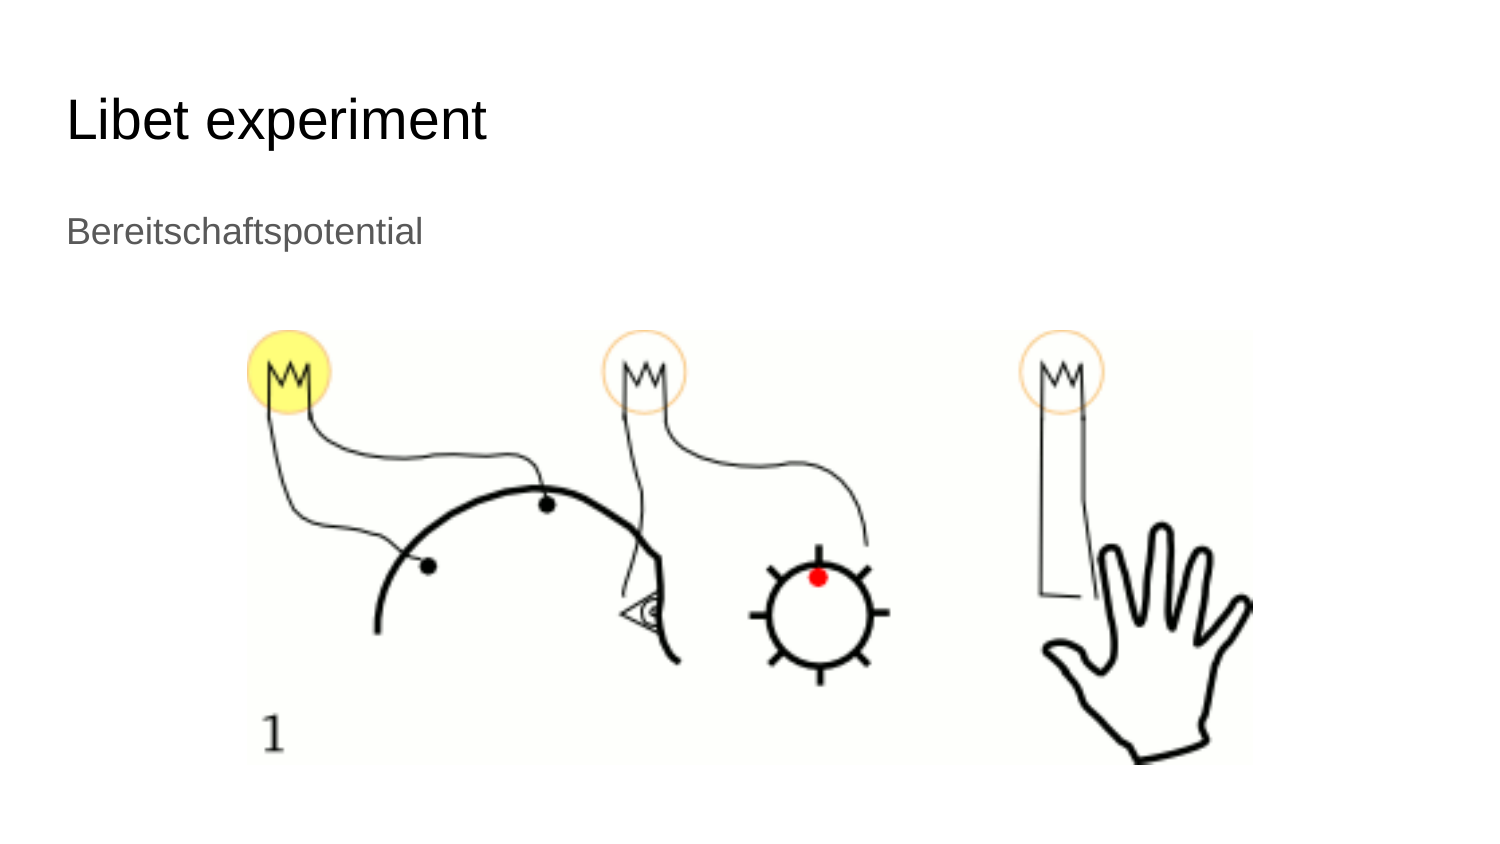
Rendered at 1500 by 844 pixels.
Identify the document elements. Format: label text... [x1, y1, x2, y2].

title Libet experiment [51, 72, 1449, 167]
list Bereitschaftspotential [51, 189, 1449, 750]
picture [247, 330, 1253, 765]
